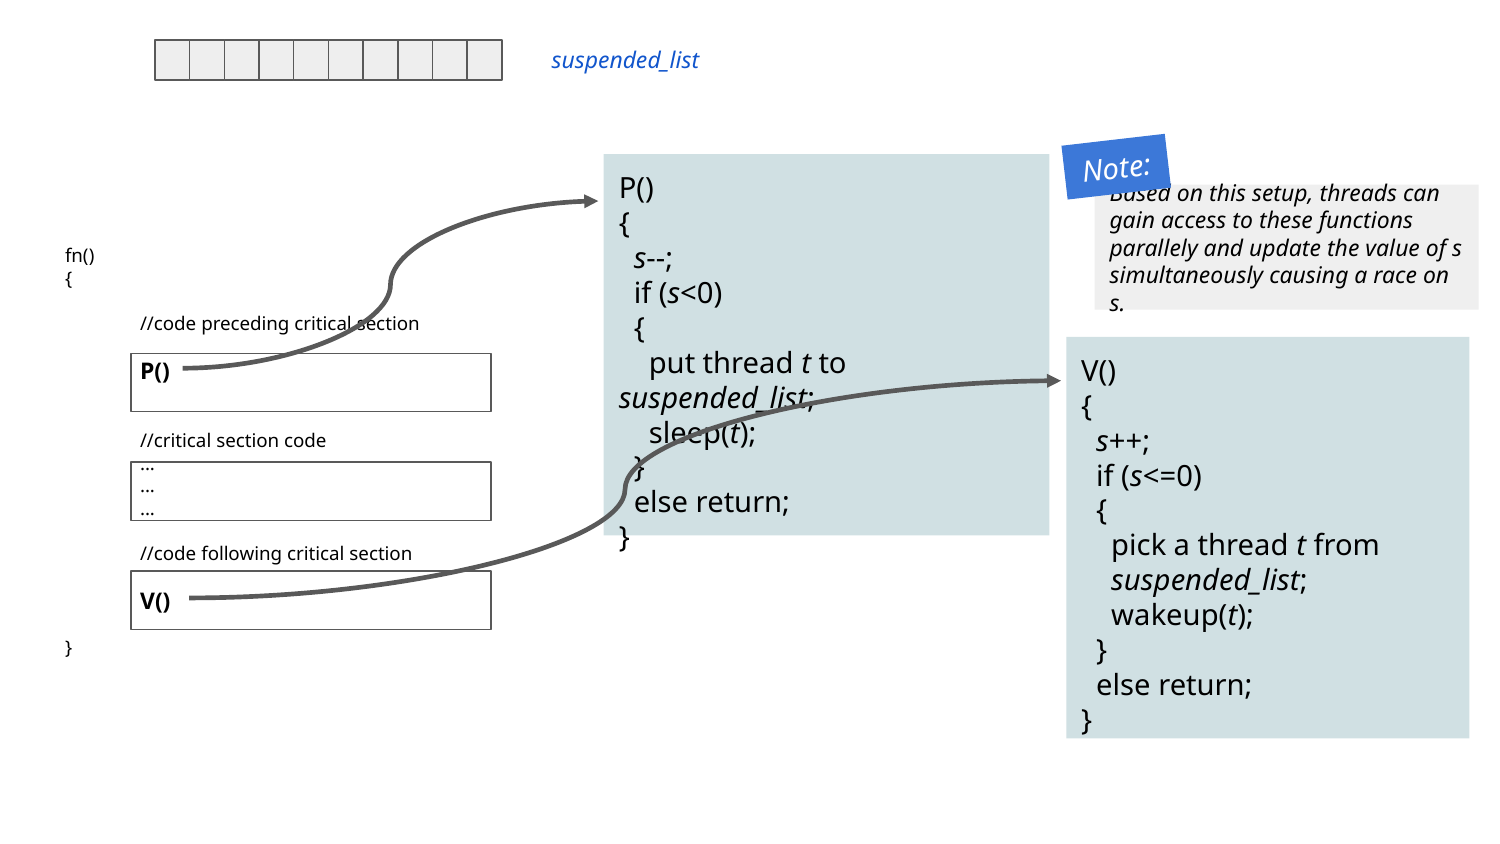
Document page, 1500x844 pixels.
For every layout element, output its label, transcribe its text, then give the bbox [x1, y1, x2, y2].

text_box suspended_list [536, 32, 832, 87]
text_box Note: [1061, 133, 1172, 200]
text_box fn() { //code preceding critical section P() //critical section code ... ... ... //code following critical section V() } [49, 228, 592, 456]
text_box P() { s--; if (s<0) { put thread t to suspended_list; sleep(t); } else return; } [603, 384, 1050, 536]
text_box V() { s++; if (s<=0) { pick a thread t from suspended_list; wakeup(t); } else return; } [1066, 336, 1470, 739]
text_box Based on this setup, threads can gain access to these functions parallely and update the value of s simultaneously causing a race on s. [1094, 184, 1479, 310]
text_box P() { s--; if (s<0) { put thread t to suspended_list; sleep(t); } else return; } [603, 154, 1050, 516]
text_box [154, 39, 502, 80]
